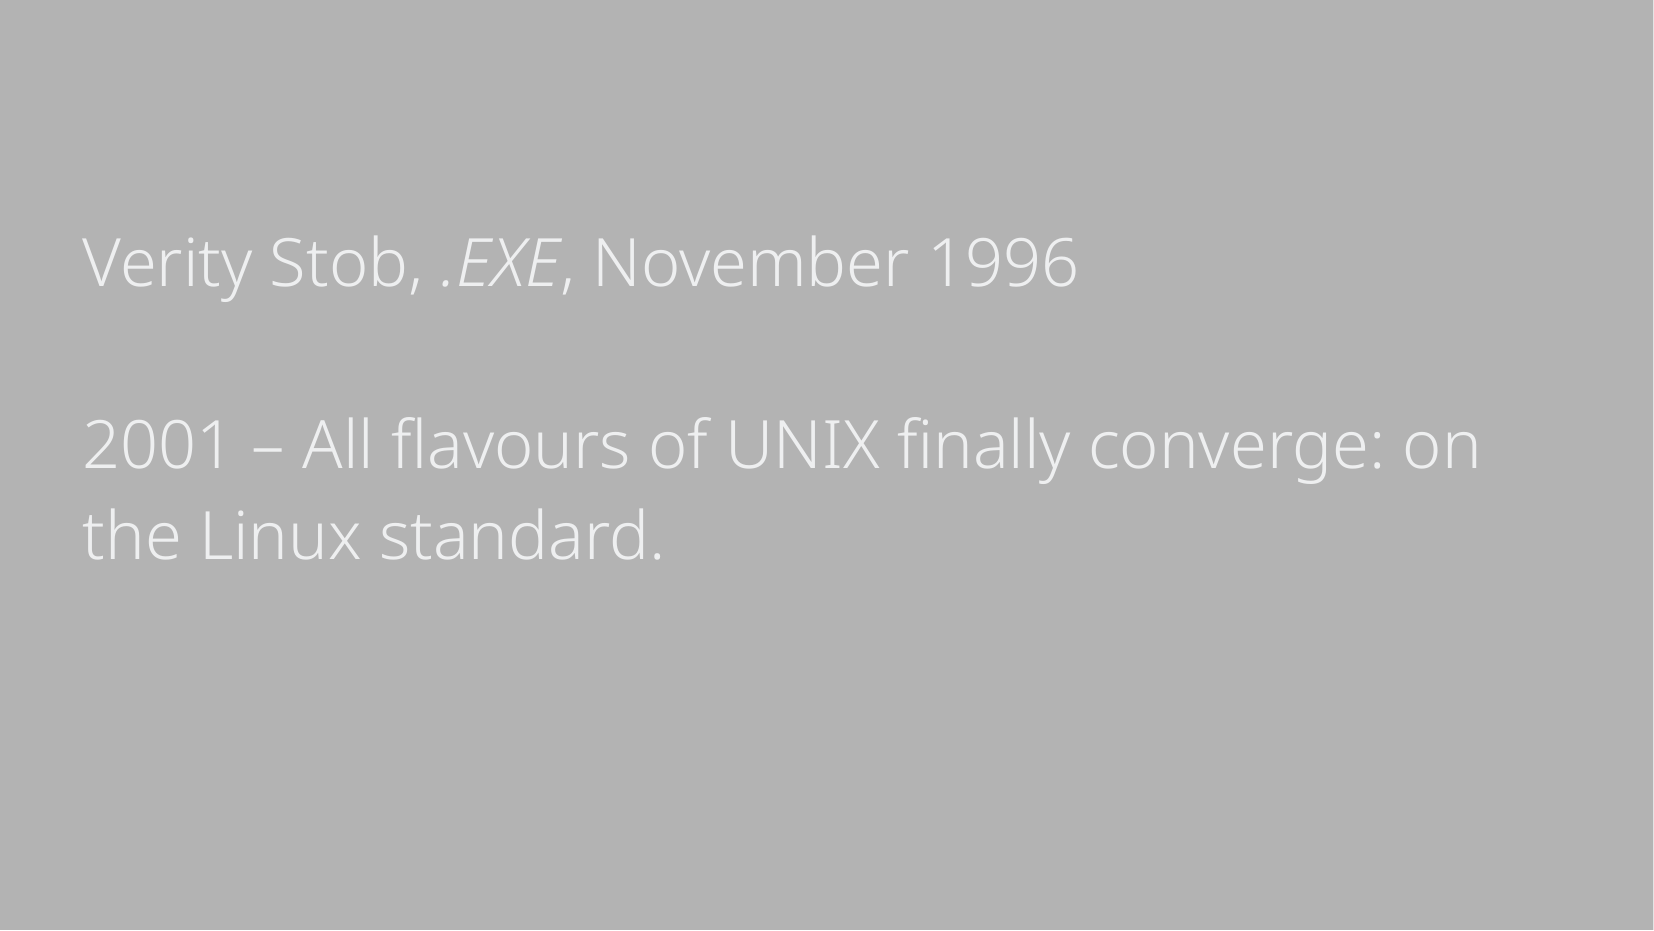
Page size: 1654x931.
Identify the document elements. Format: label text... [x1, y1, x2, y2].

subtitle Verity Stob, .EXE, November 1996 2001 – All flavours of UNIX finally converge: on the Linux standard. [82, 37, 1571, 758]
